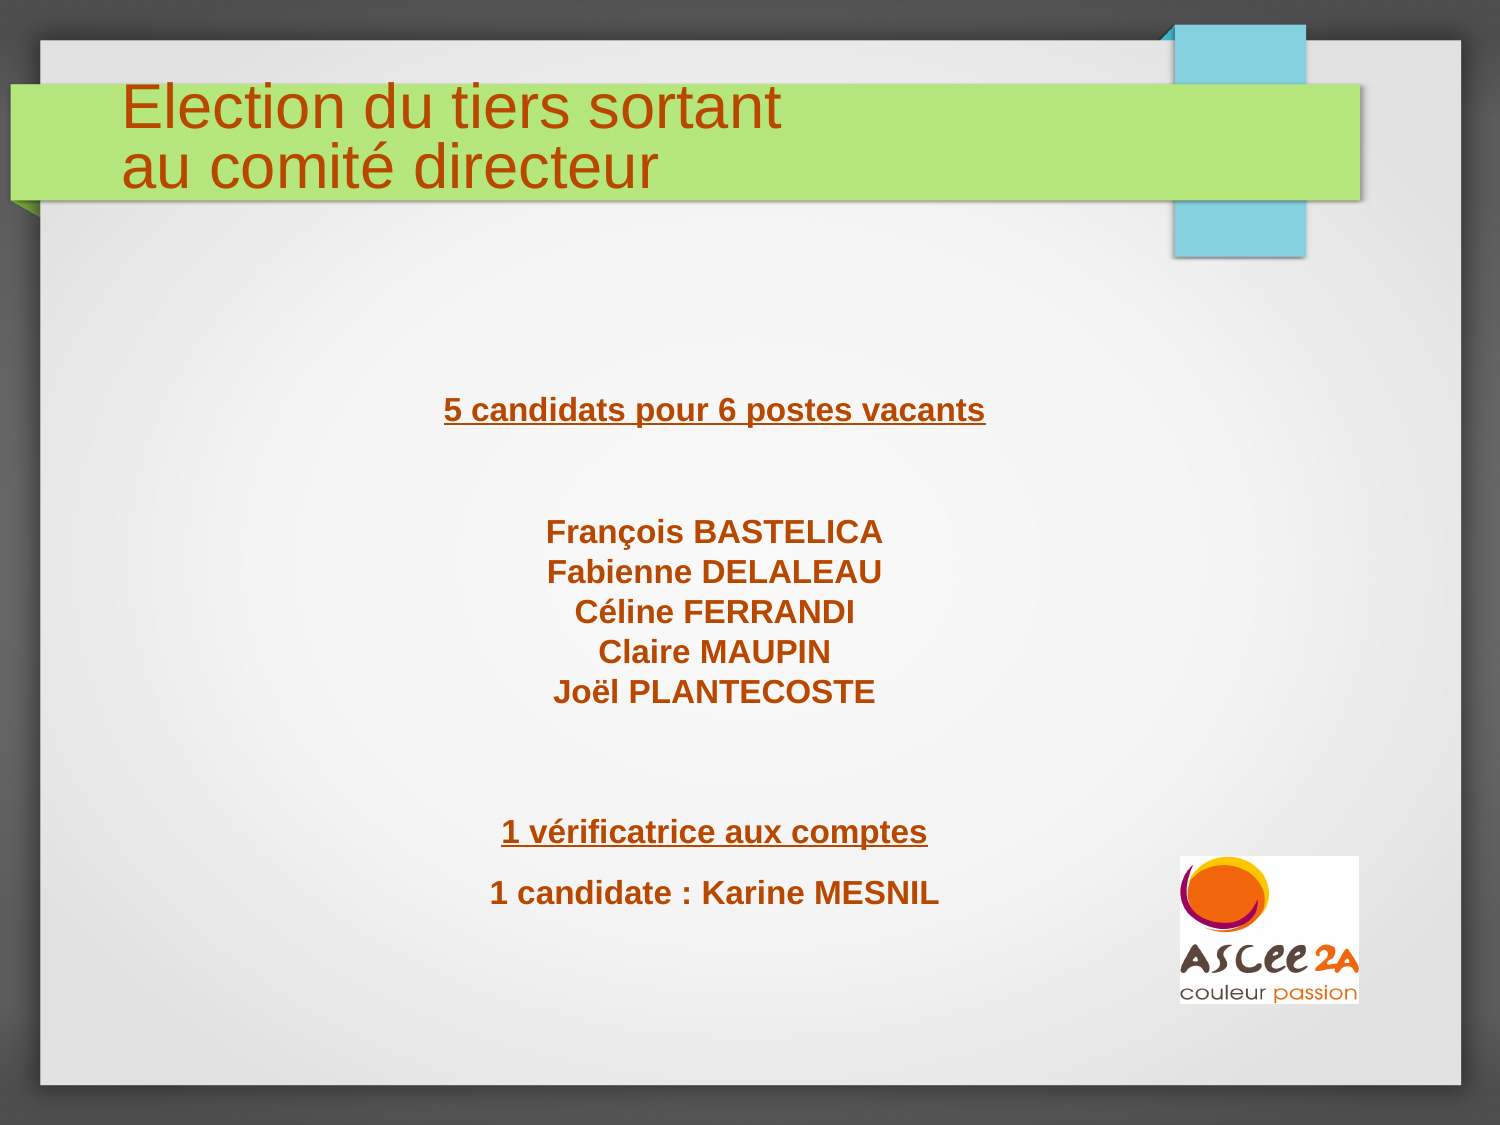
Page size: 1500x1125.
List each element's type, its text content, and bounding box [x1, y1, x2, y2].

picture [0, 0, 1500, 1125]
text_box 5 candidats pour 6 postes vacants François BASTELICA Fabienne DELALEAU Céline FERRANDI Claire MAUPIN Joël PLANTECOSTE 1 vérificatrice aux comptes 1 candidate : Karine MESNIL [225, 383, 1205, 1125]
title Election du tiers sortant au comité directeur [106, 0, 1382, 293]
